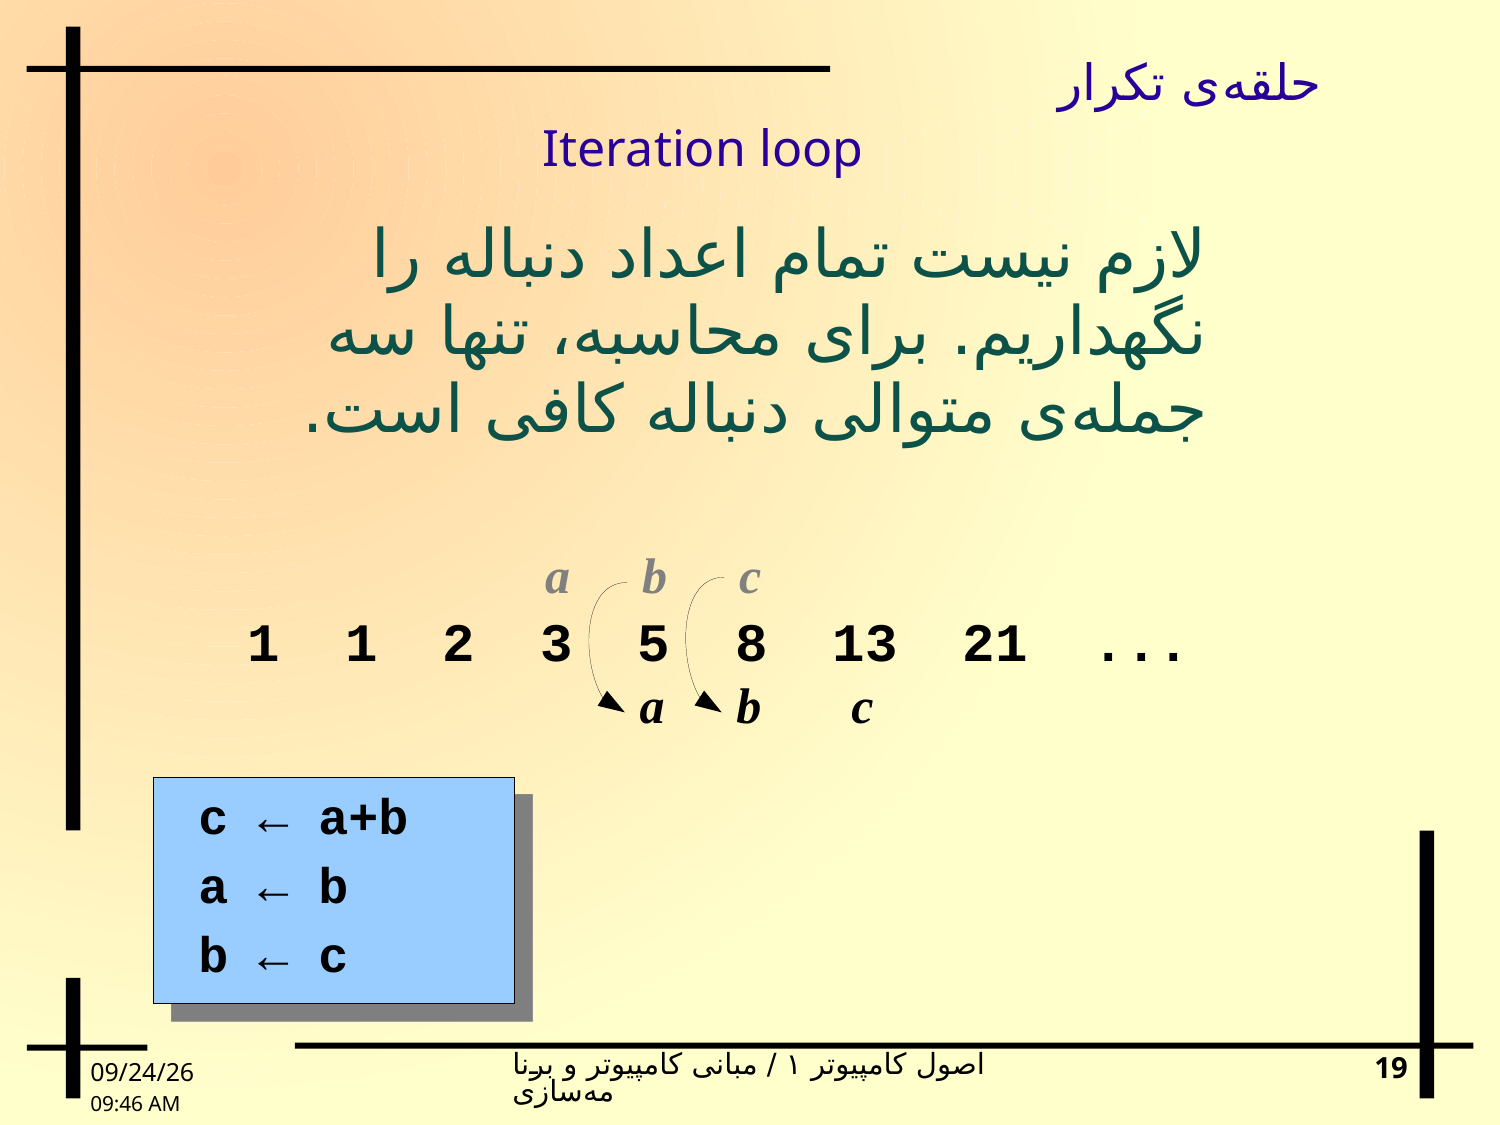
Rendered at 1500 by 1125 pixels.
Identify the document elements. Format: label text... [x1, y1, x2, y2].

text_box a [624, 672, 728, 753]
text_box 1 1 2 3 5 8 13 21 ... [589, 623, 689, 686]
text_box c ← a+b a ← b b ← c [153, 777, 515, 1004]
list لازم نیست تمام اعداد دنباله را نگهداریم. برای محاسبه، تنها سه جمله‌ی متوالی دنباله کافی است. [239, 215, 1261, 529]
text_box a [530, 542, 634, 623]
text_box 1 1 2 3 5 8 13 21 ... [232, 609, 596, 686]
text_box b [728, 672, 826, 753]
text_box c [836, 672, 912, 743]
title حلقه‌ی تکرار Iteration loop [62, 57, 1344, 178]
text_box b [634, 542, 730, 623]
text_box 1 1 2 3 5 8 13 21 ... [686, 609, 1208, 686]
text_box c [730, 542, 800, 613]
